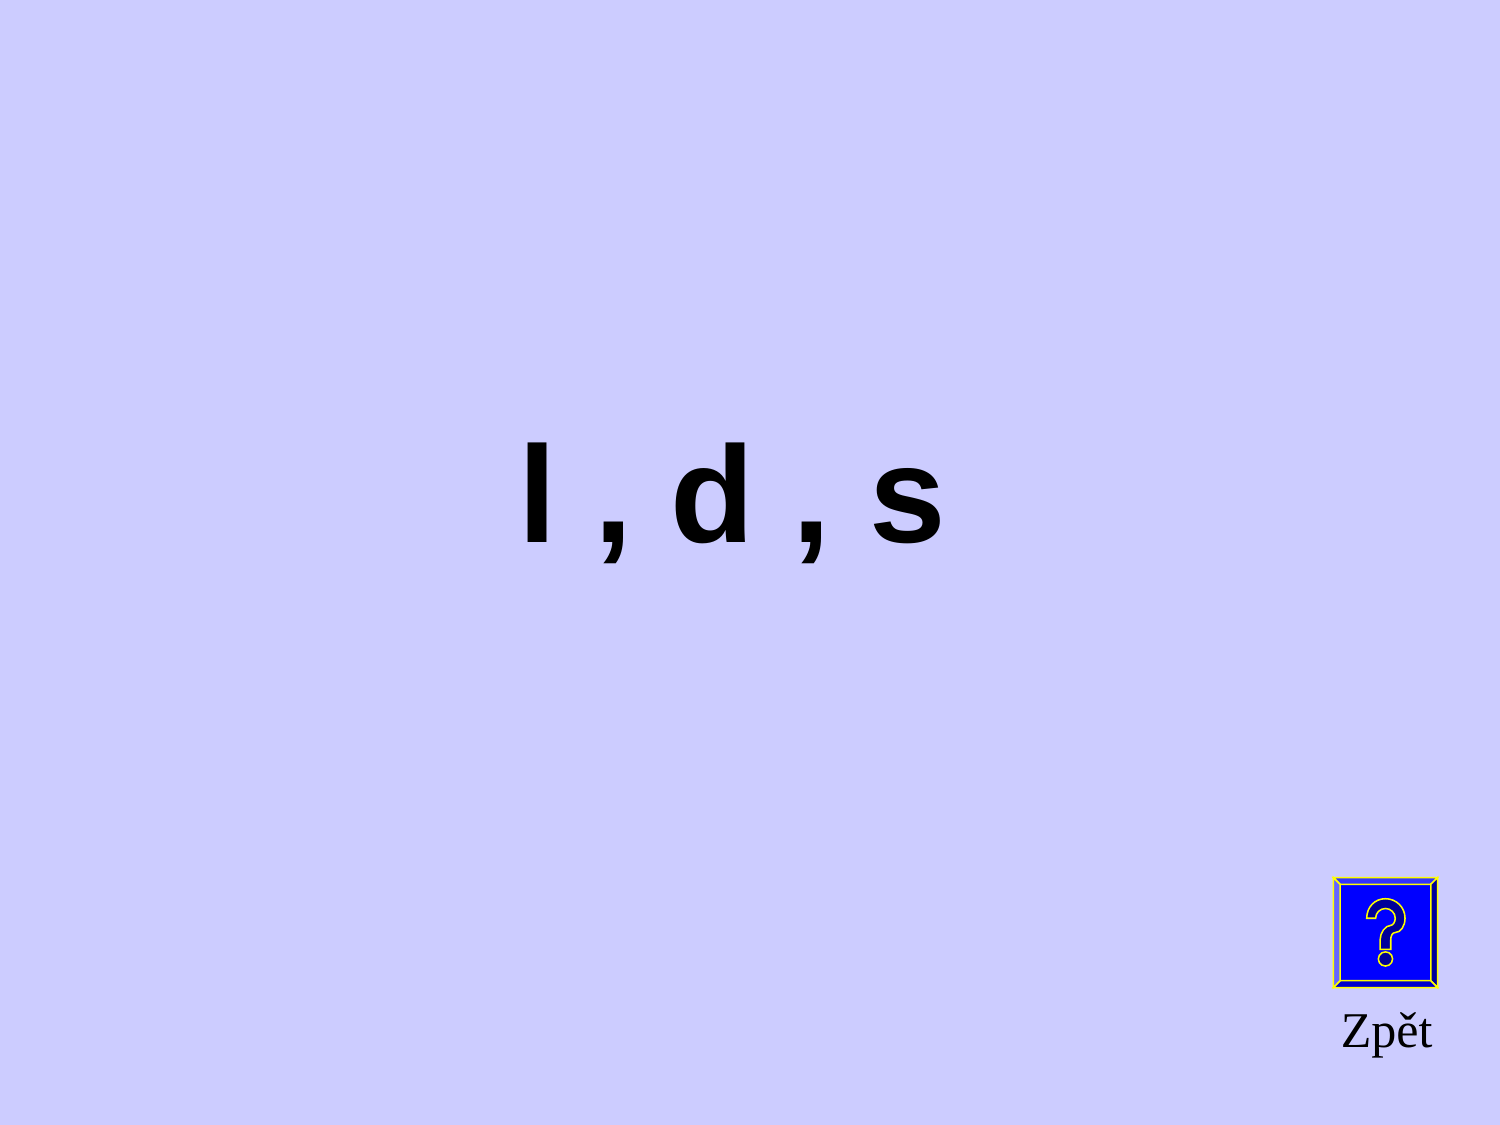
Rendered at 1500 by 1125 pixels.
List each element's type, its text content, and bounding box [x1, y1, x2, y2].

text_box Zpět [1274, 990, 1500, 1066]
text_box [1334, 877, 1438, 988]
text_box l , d , s [454, 397, 1010, 578]
